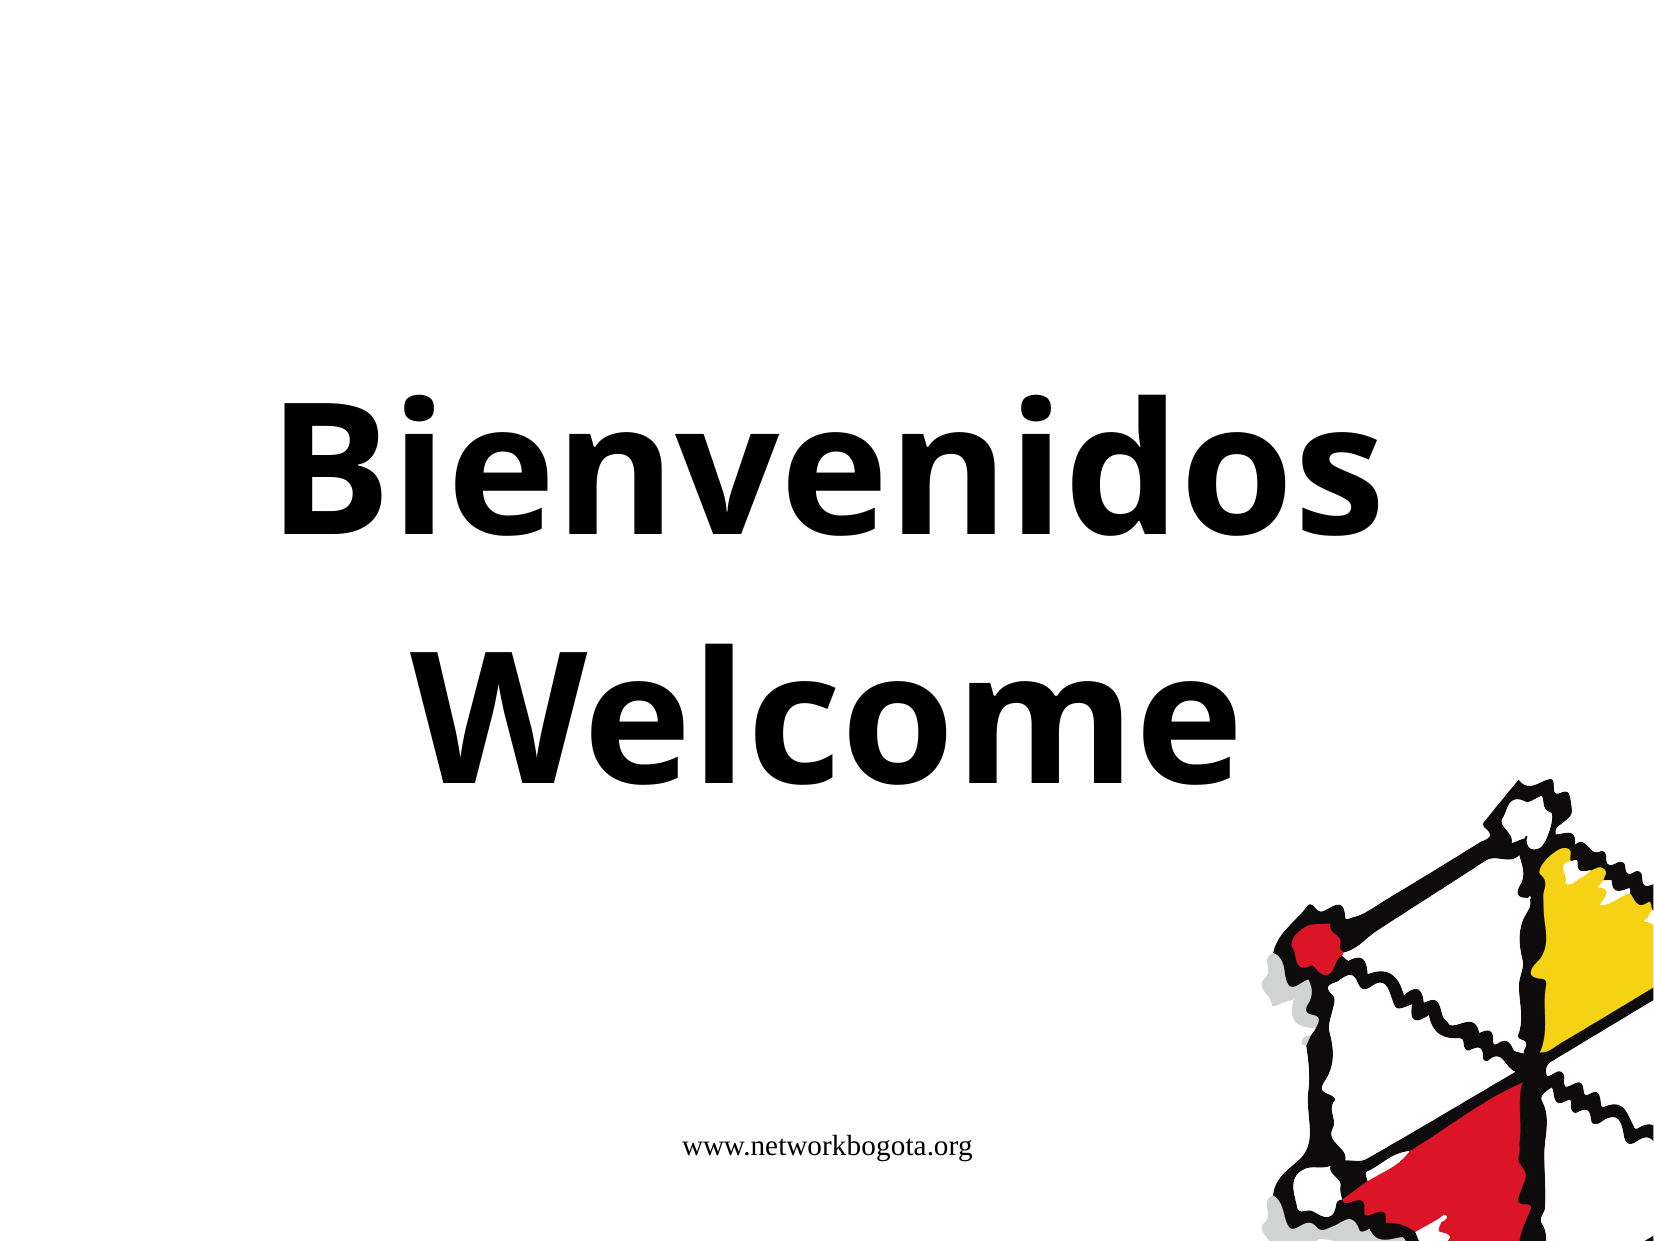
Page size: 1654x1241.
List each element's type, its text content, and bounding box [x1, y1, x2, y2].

title Bienvenidos Welcome [82, 342, 1571, 834]
picture [1145, 779, 1654, 1241]
